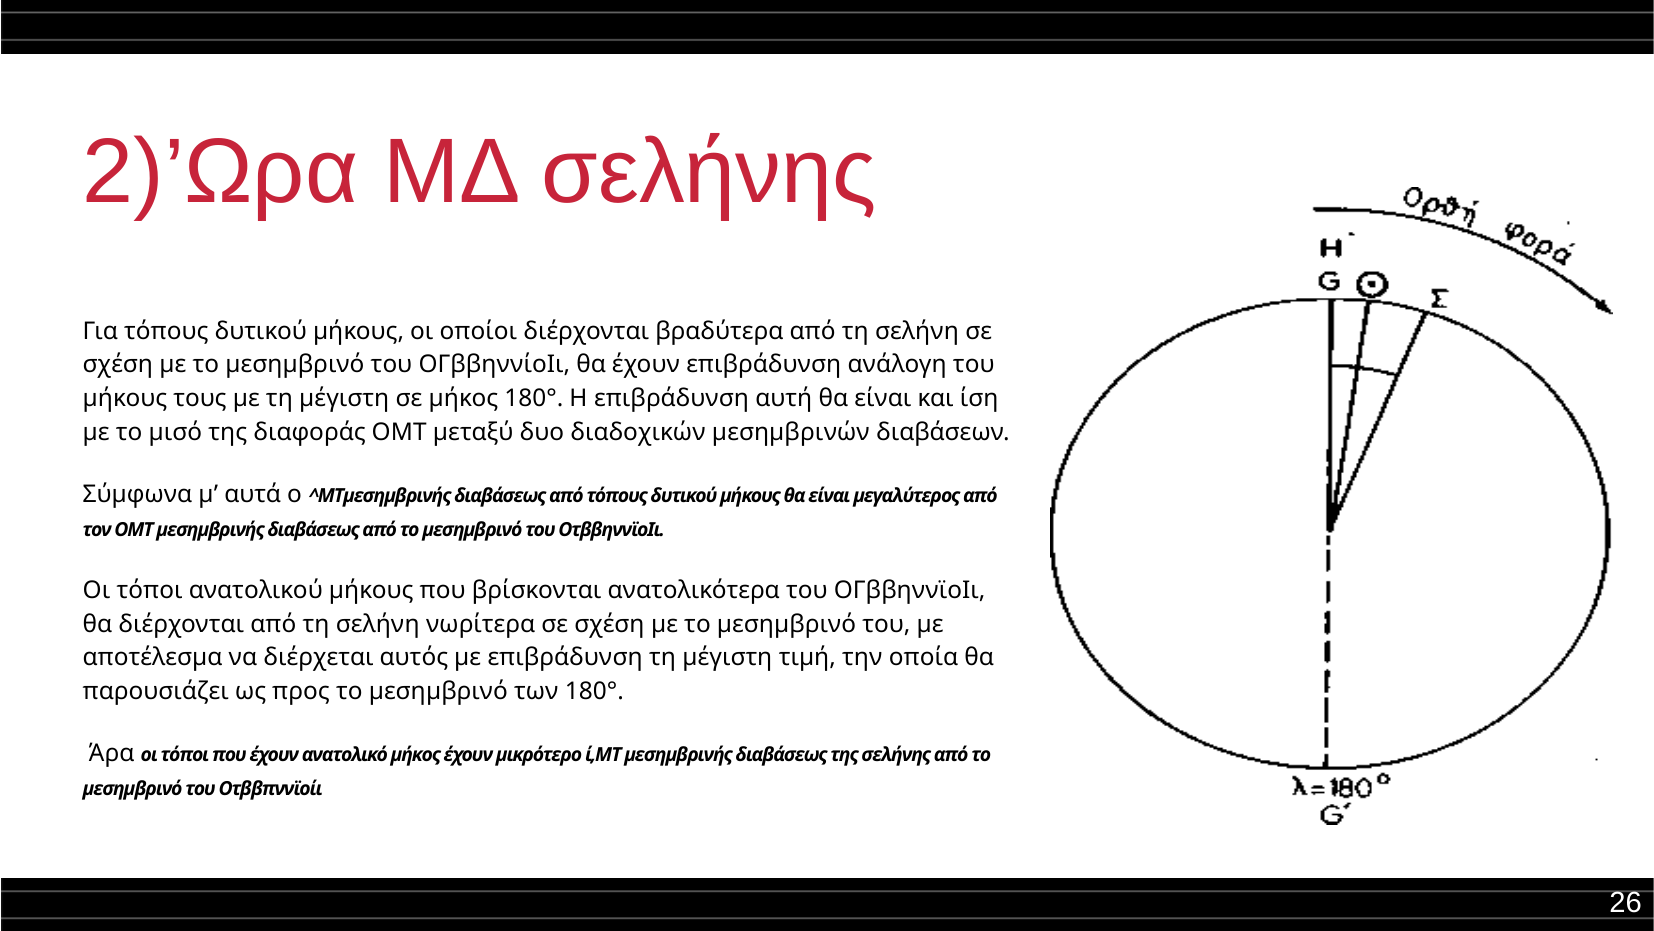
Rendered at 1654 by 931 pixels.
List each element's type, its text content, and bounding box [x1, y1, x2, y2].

picture [1, 0, 1654, 54]
picture [1, 878, 1654, 931]
title 2)’Ωρα ΜΔ σελήνης [82, 92, 1571, 249]
list Για τόπους δυτικού μήκους, οι οποίοι διέρχονται βραδύτερα από τη σελήνη σε σχέση με το μεσημβρινό του ΟΓββηννίοΙι, θα έχουν επιβράδυνση ανάλογη του μήκους τους με τη μέγιστη σε μήκος 180°. Η επιβράδυνση αυτή θα είναι και ίση με το μισό της διαφοράς ΟΜΤ μεταξύ δυο διαδοχικών μεσημβρινών διαβάσεων. Σύμφωνα μ’ αυτά ο ^ΜΤμεσημβρινής διαβάσεως από τόπους δυτικού μήκους θα είναι μεγαλύτερος από τον ΟΜΤ μεσημβρινής διαβάσεως από το μεσημβρινό του ΟτββηννϊοΙι. Οι τόποι ανατολικού μήκους που βρίσκο­νται ανατολικότερα του ΟΓββηννϊοΙι, θα διέρχονται από τη σελήνη νωρίτερα σε σχέση με το μεσημβρινό του, με αποτέλεσμα να διέρχεται αυτός με επιβράδυν­ση τη μέγιστη τιμή, την οποία θα παρουσιάζει ως προς το μεσημβρινό των 180°. Άρα οι τόποι που έχουν ανατολικό μήκος έχουν μικρότερο ί,ΜΤ μεσημβρινής διαβάσεως της σελήνης από το μεσημβρινό του Οτββπννϊοίι [82, 271, 1013, 826]
picture [1050, 187, 1613, 826]
